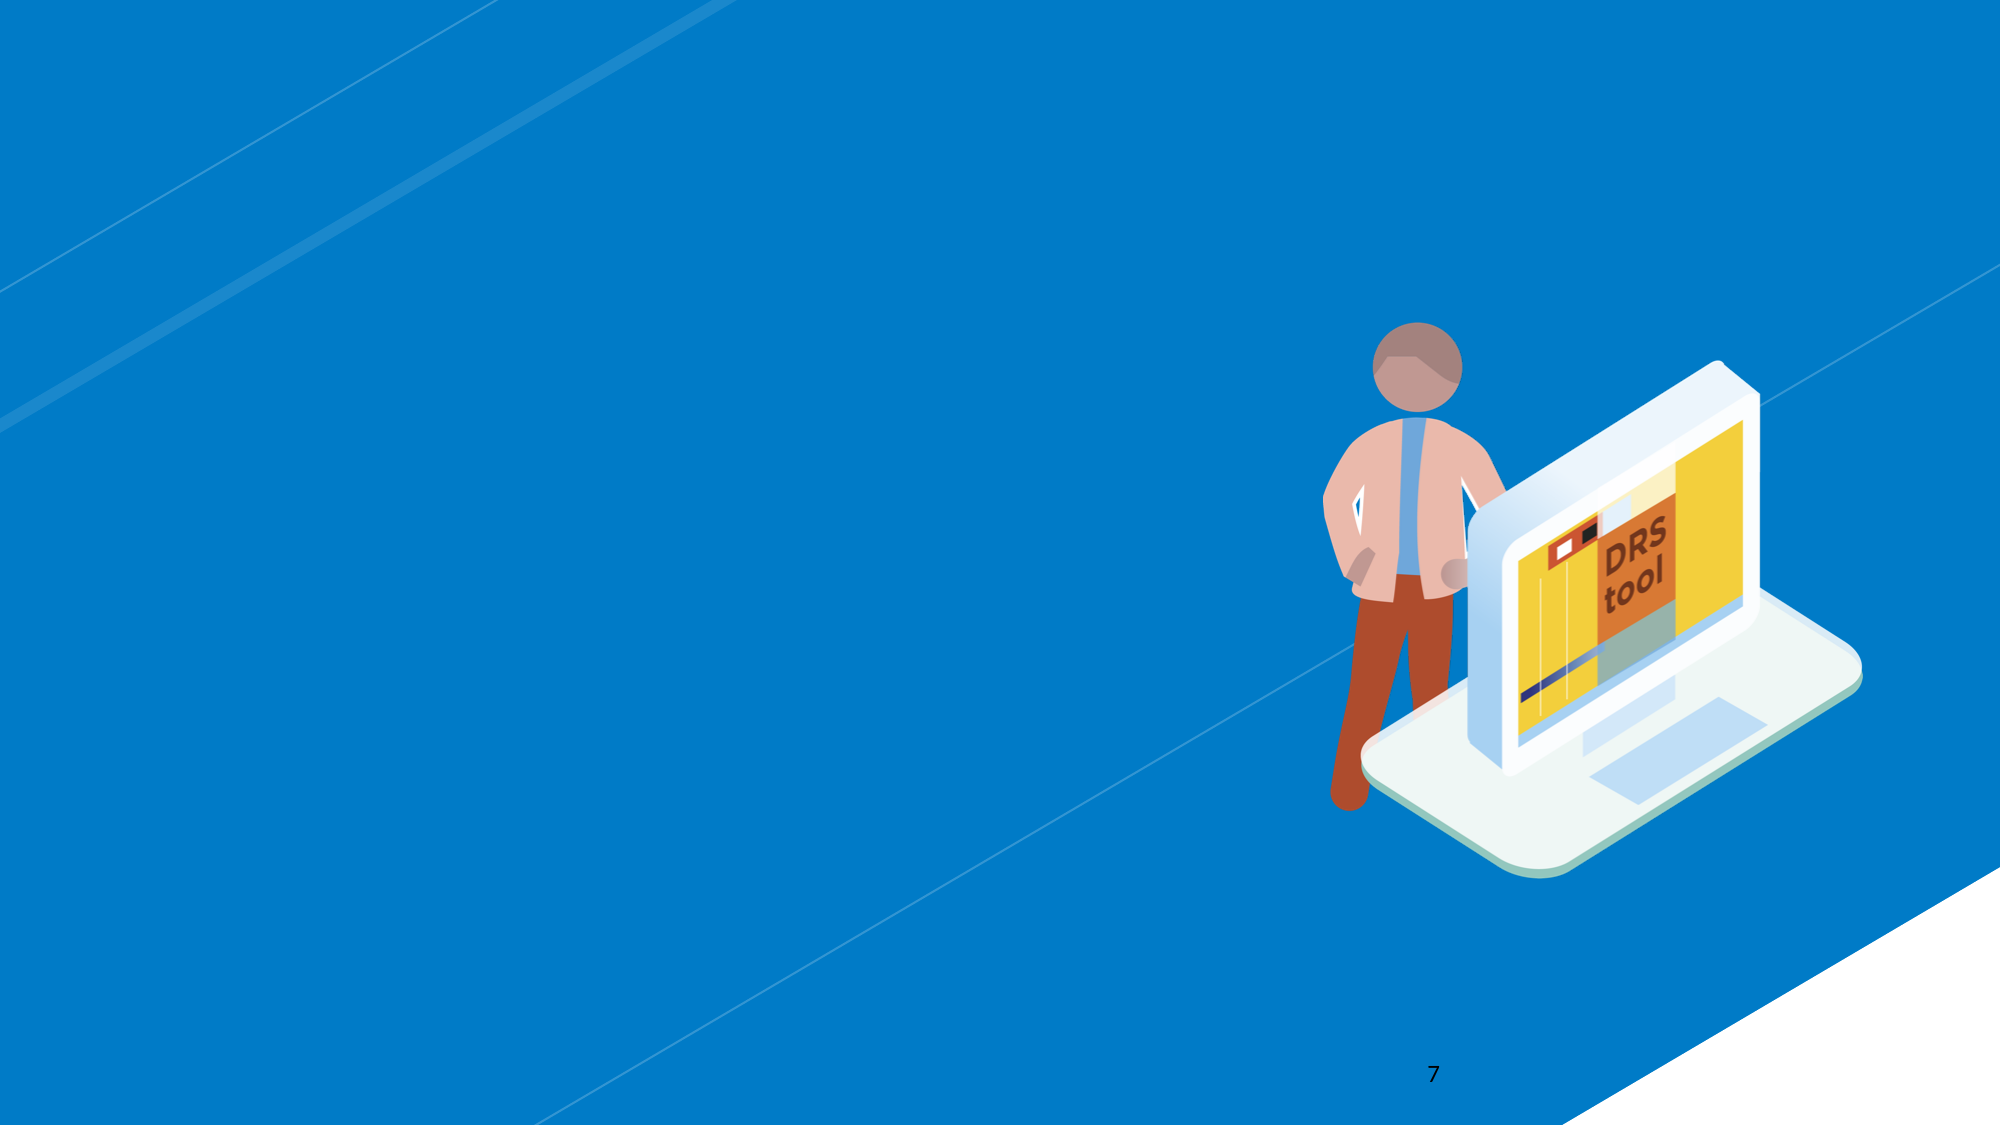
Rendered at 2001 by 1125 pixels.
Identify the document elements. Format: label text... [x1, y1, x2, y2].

text_box 7 [1412, 1042, 1863, 1103]
